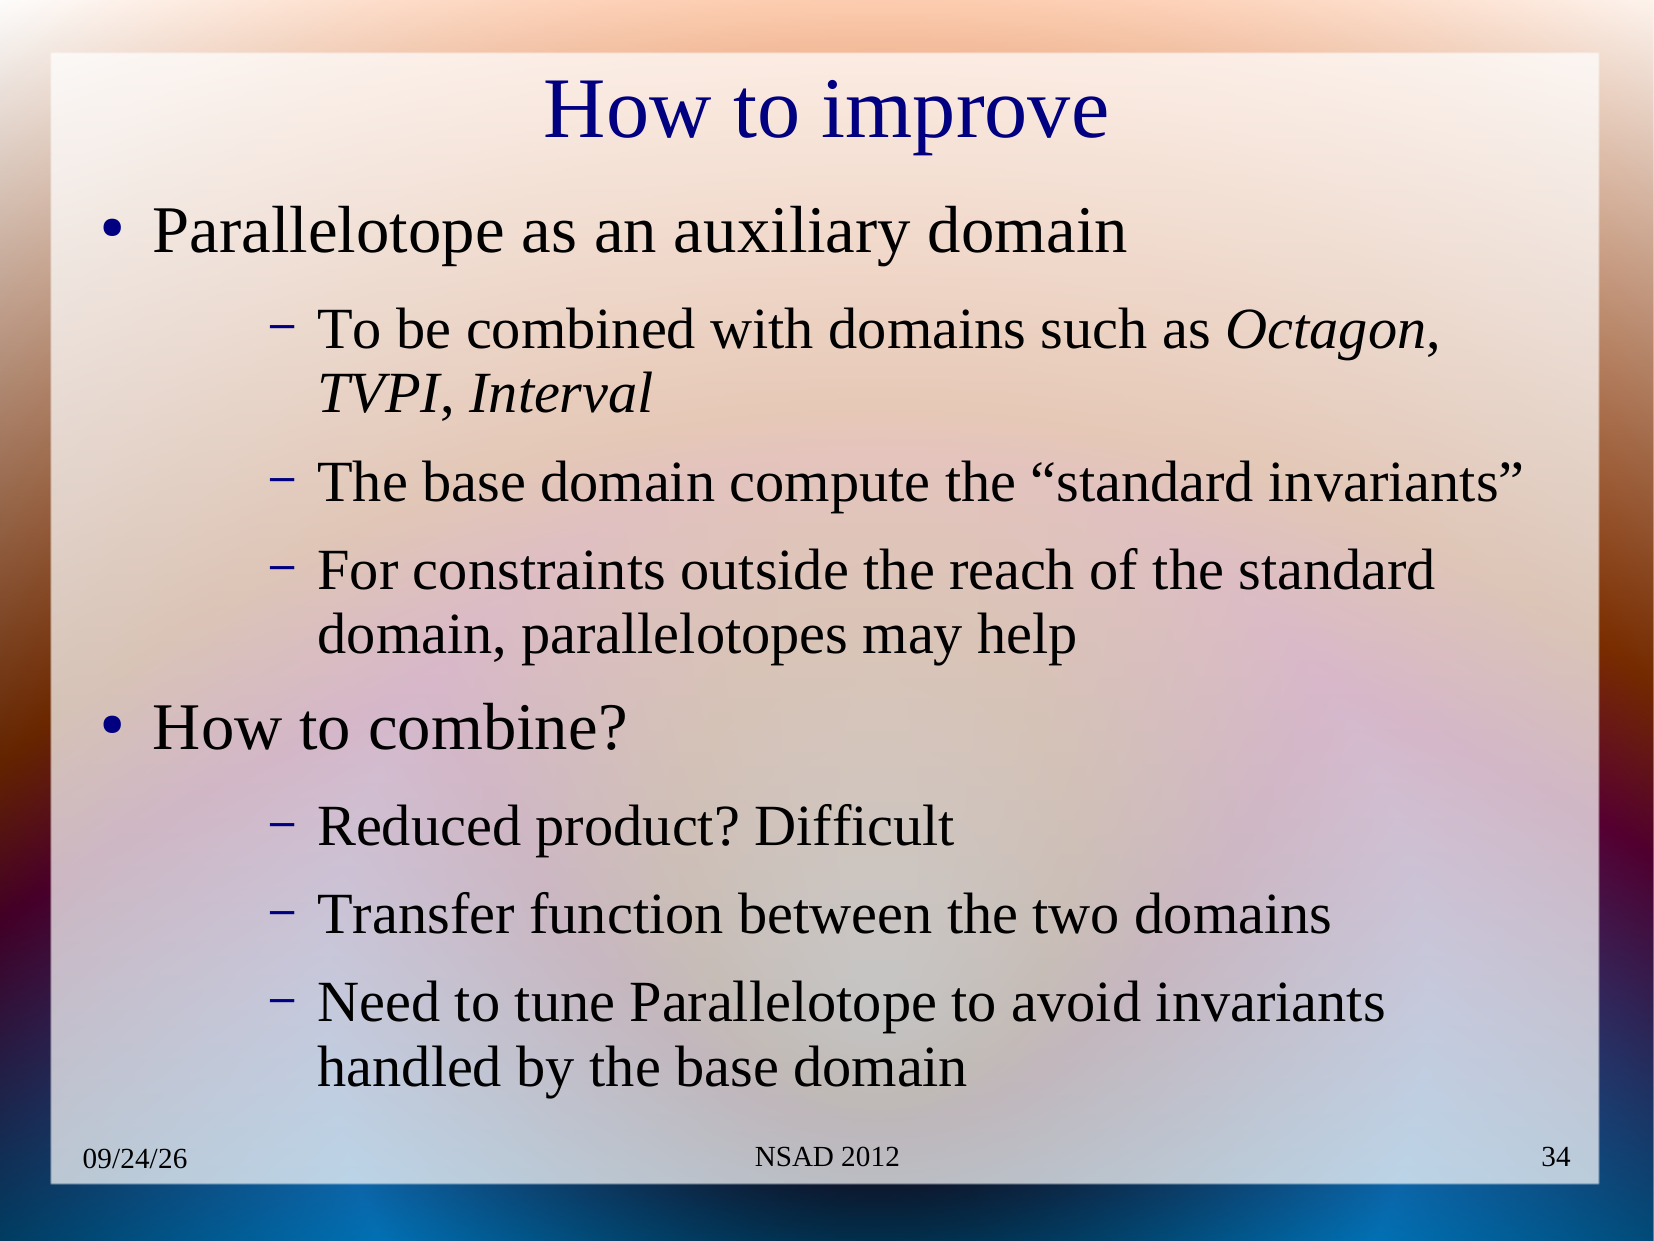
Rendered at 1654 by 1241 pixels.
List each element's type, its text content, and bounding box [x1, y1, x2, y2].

picture [0, 0, 1654, 1241]
title How to improve [82, 60, 1571, 156]
list Parallelotope as an auxiliary domain To be combined with domains such as Octagon, TVPI, Interval The base domain compute the “standard invariants” For constraints outside the reach of the standard domain, parallelotopes may help How to combine? Reduced product? Difficult Transfer function between the two domains Need to tune Parallelotope to avoid invariants handled by the base domain [82, 192, 1571, 1125]
